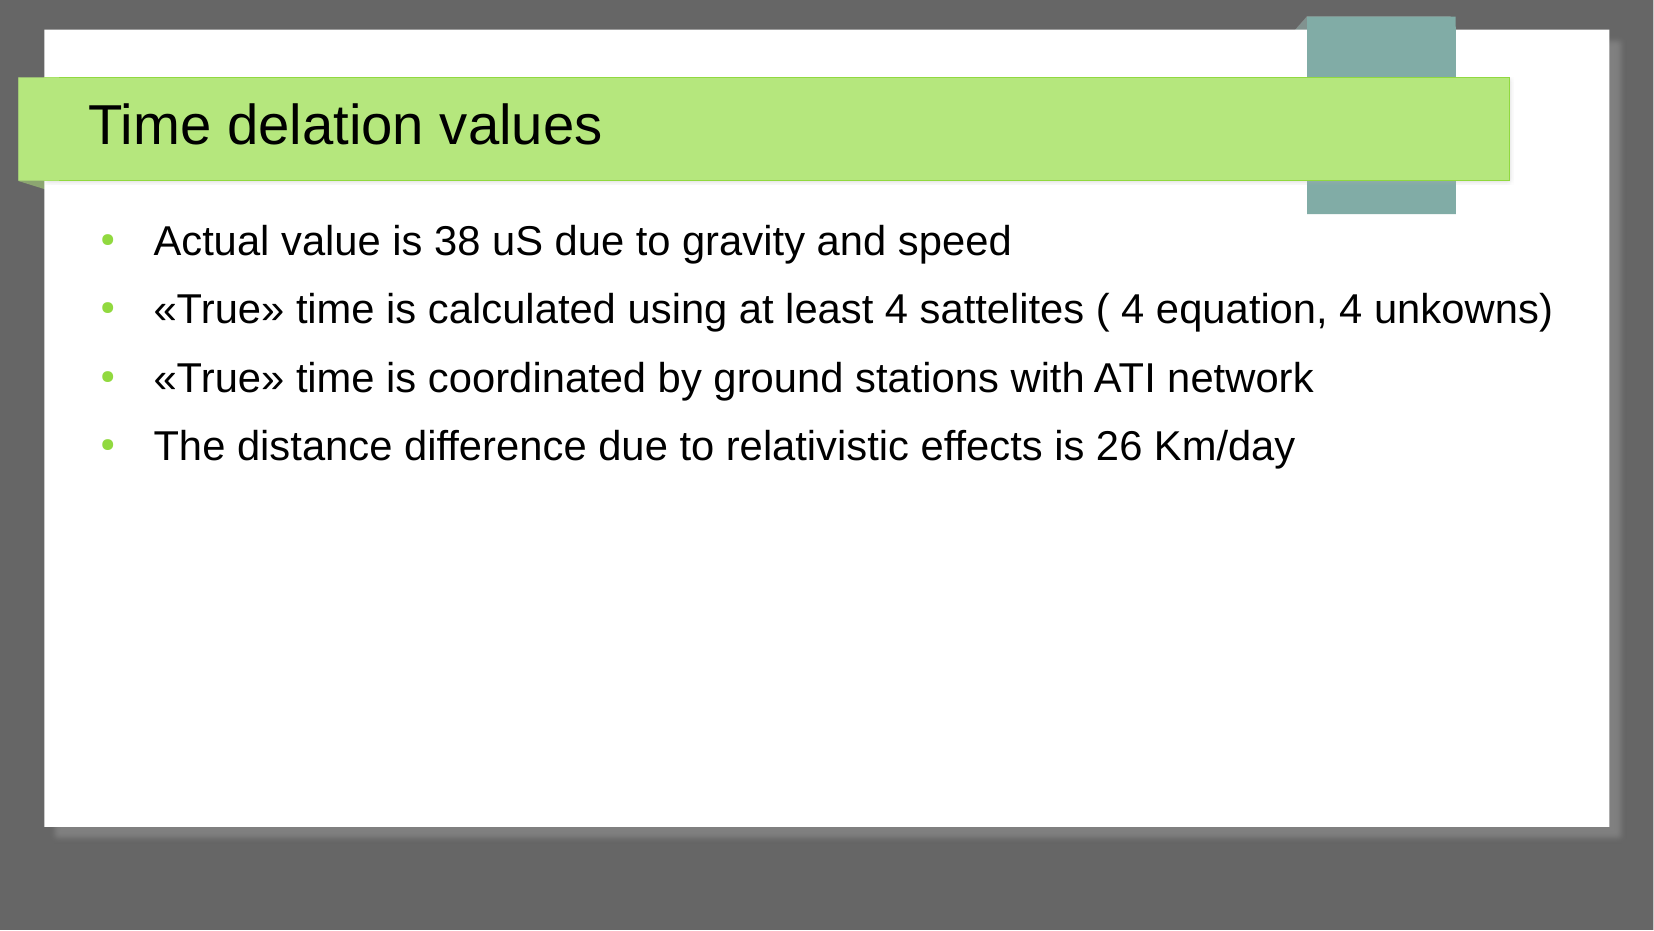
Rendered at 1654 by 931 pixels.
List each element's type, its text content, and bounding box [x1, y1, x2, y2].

list Actual value is 38 uS due to gravity and speed «True» time is calculated using at least 4 sattelites ( 4 equation, 4 unkowns) «True» time is coordinated by ground stations with ATI network The distance difference due to relativistic effects is 26 Km/day [82, 217, 1571, 758]
title Time delation values [88, 73, 1506, 178]
